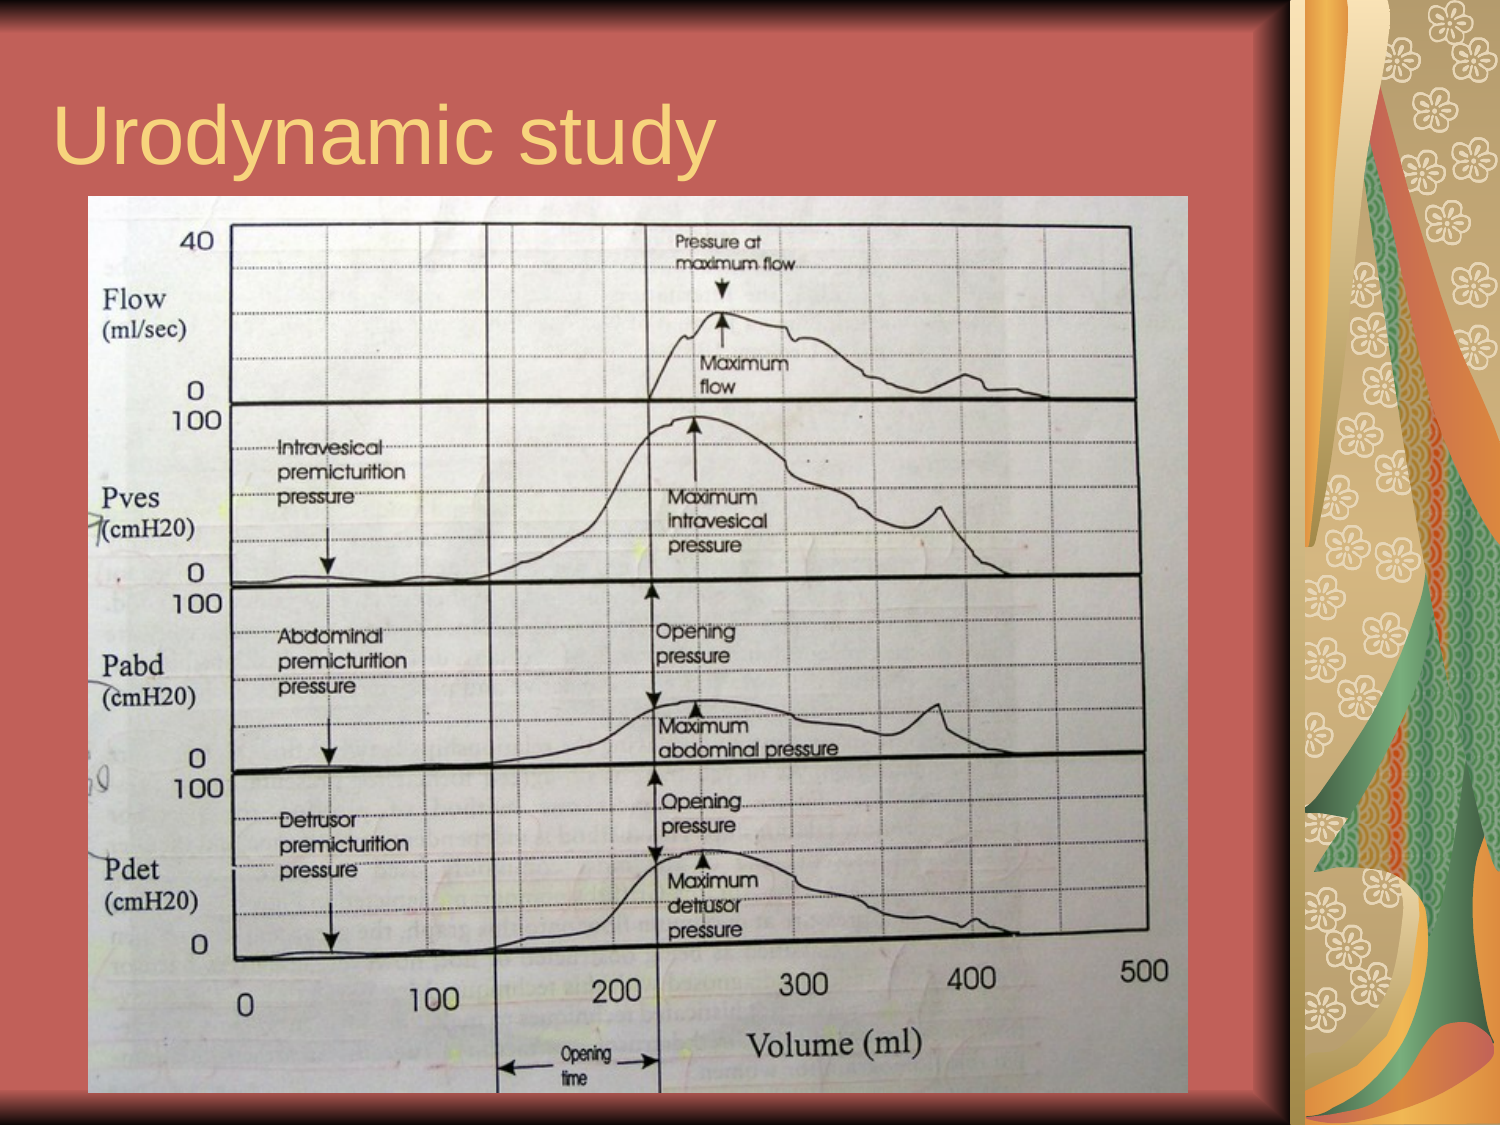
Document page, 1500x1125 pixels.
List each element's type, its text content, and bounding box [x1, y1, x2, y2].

picture [88, 196, 1188, 1093]
title Urodynamic study [35, 37, 1263, 225]
